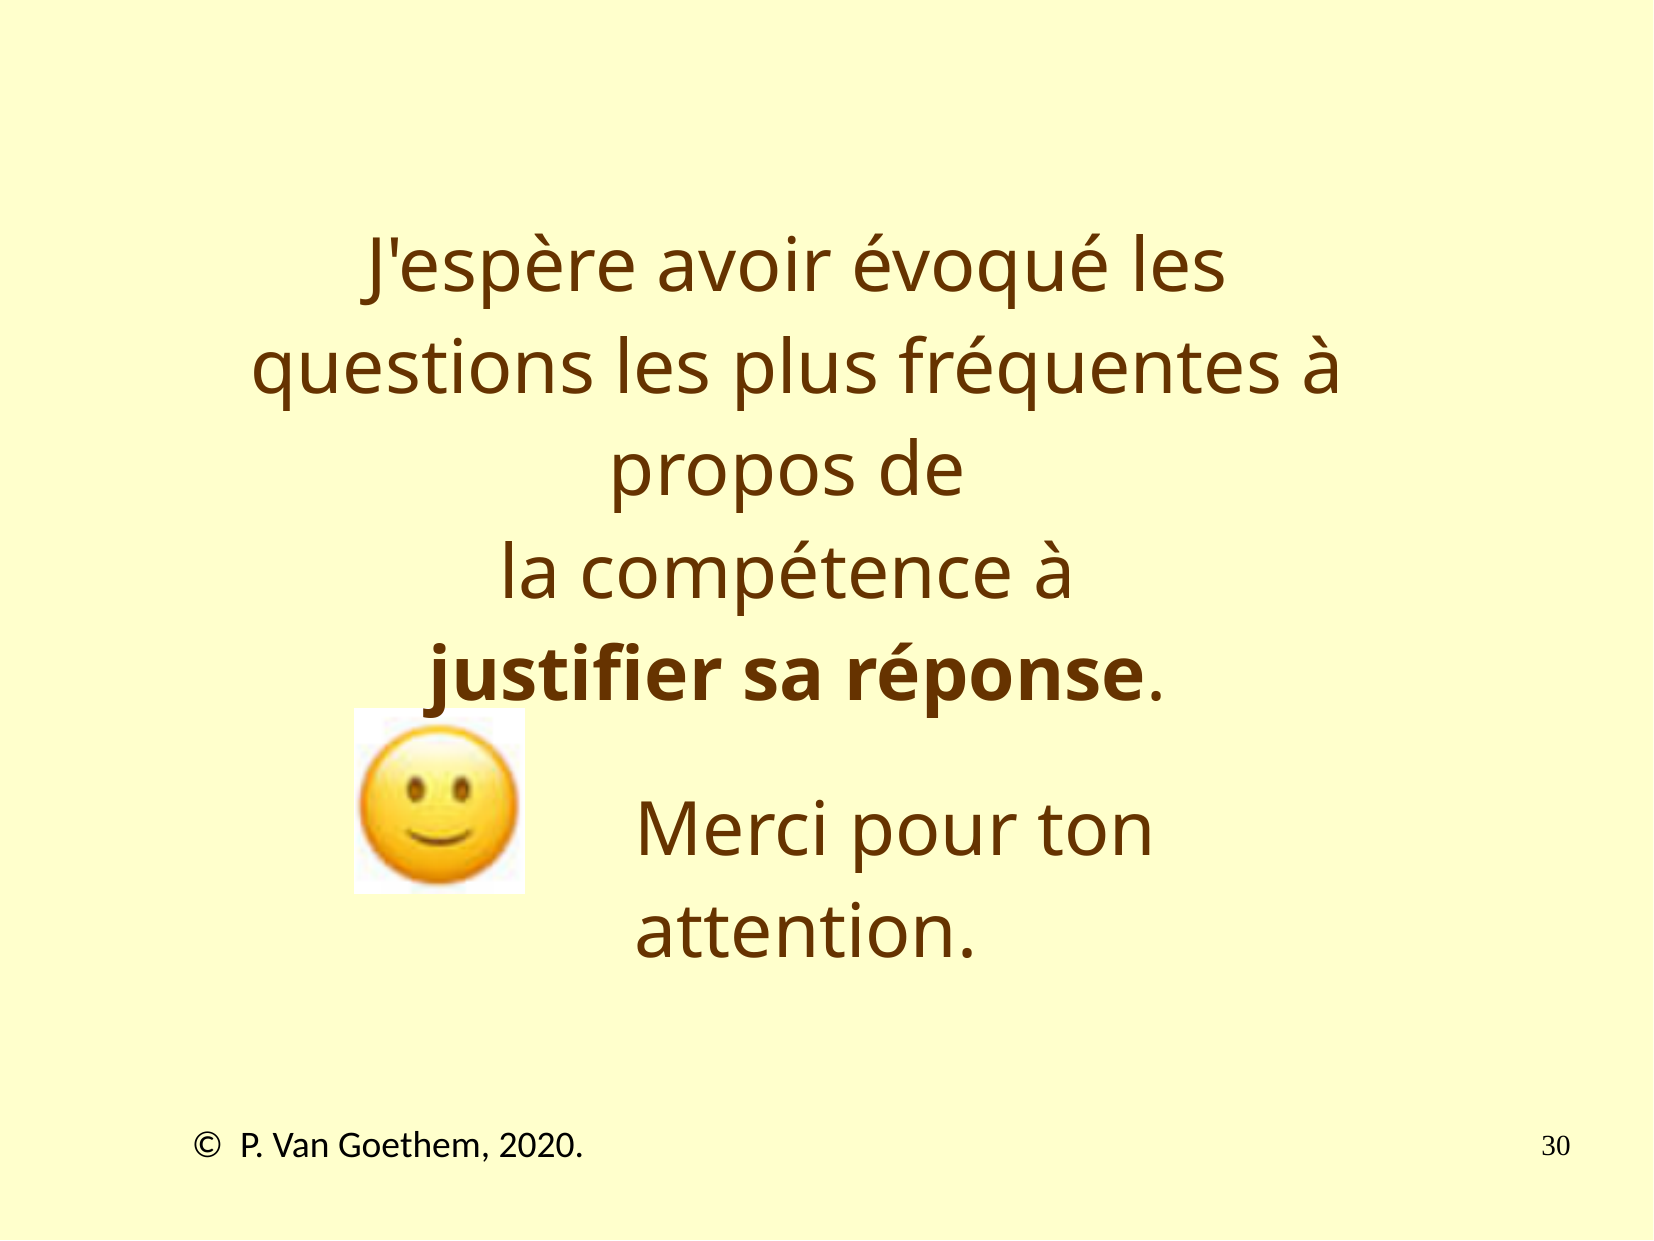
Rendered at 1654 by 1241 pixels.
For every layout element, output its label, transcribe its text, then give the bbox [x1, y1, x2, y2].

picture [354, 708, 525, 894]
text_box Merci pour ton attention. [620, 767, 1506, 886]
text_box J'espère avoir évoqué les questions les plus fréquentes à propos de la compétence à justifier sa réponse. [206, 203, 1388, 597]
text_box © P. Van Goethem, 2020. [177, 1122, 621, 1183]
